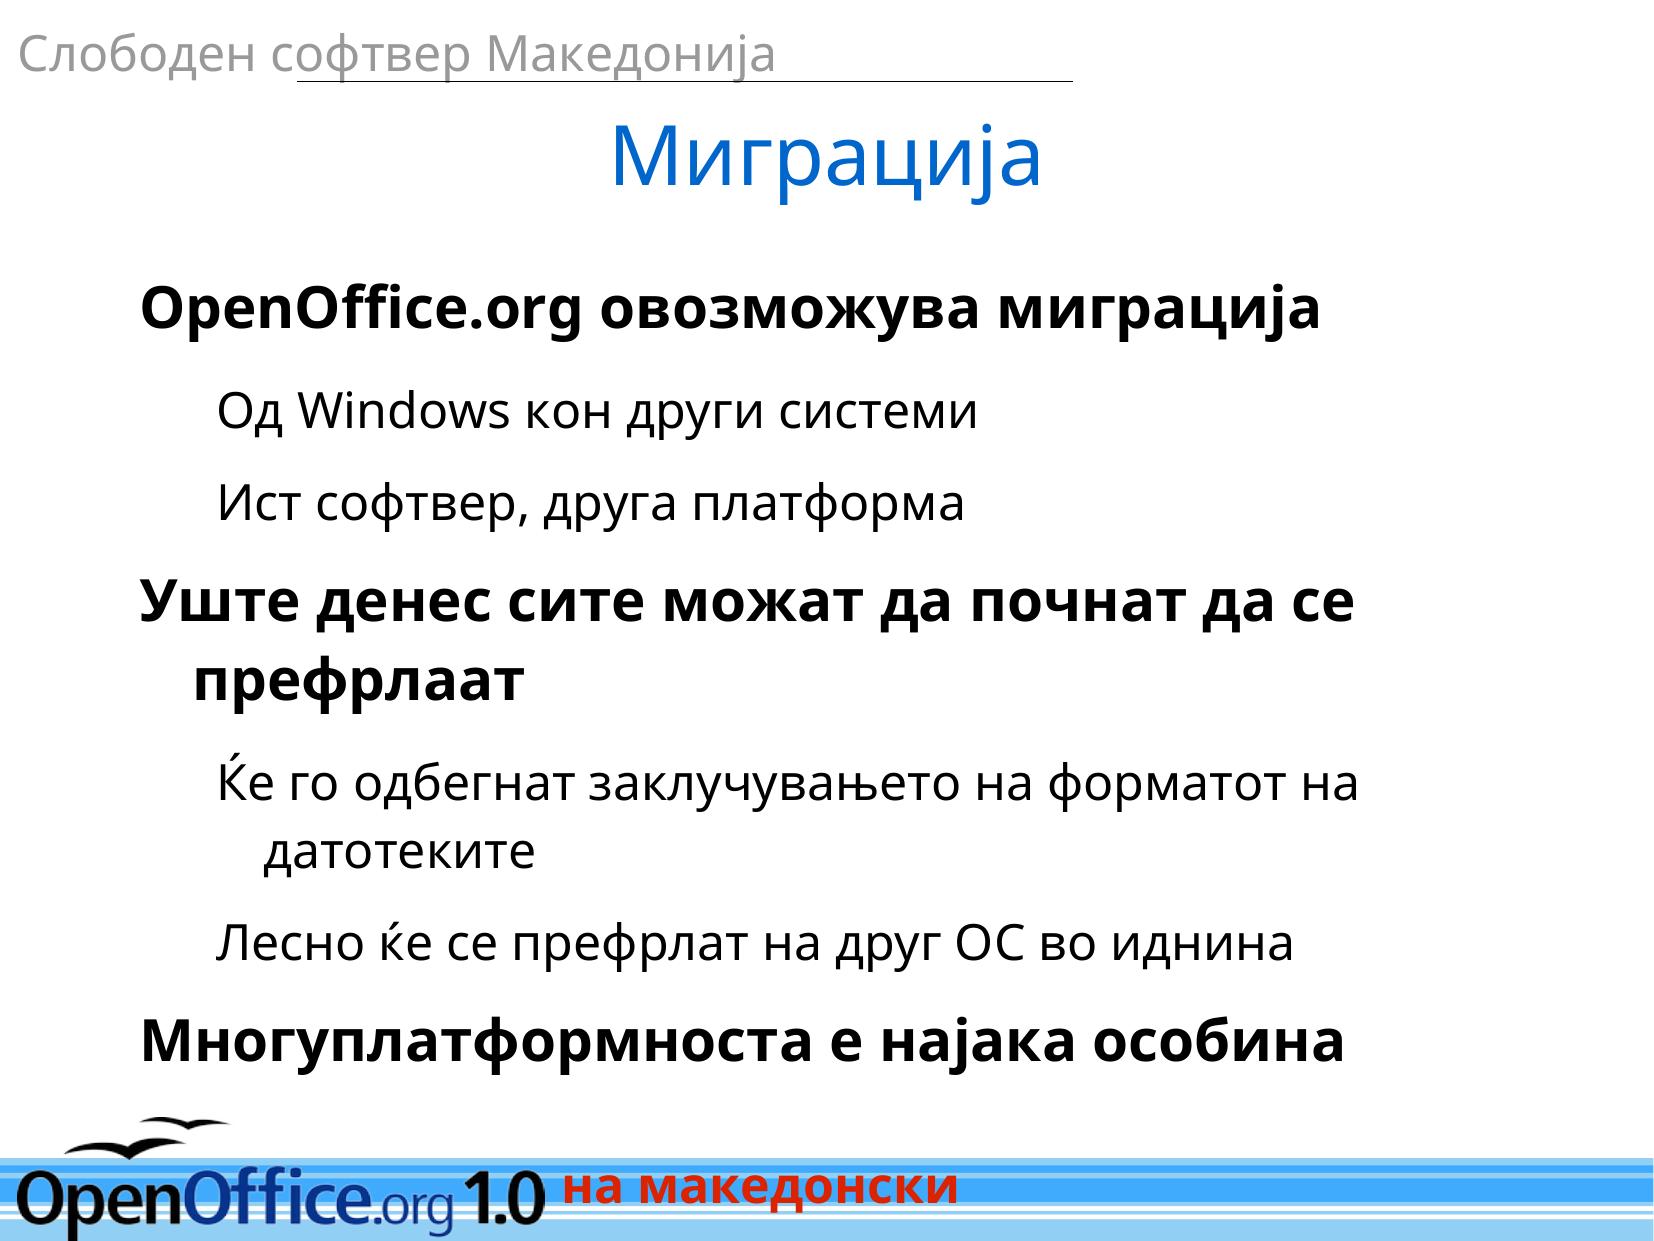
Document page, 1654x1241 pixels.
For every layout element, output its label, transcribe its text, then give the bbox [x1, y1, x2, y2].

picture [0, 1117, 1654, 1241]
title Миграција [120, 49, 1533, 257]
list OpenOffice.org овозможува миграција Од Windows кон други системи Ист софтвер, друга платформа Уште денес сите можат да почнат да се префрлаат Ќе го одбегнат заклучувањето на форматот на датотеките Лесно ќе се префрлат на друг ОС во иднина Многуплатформноста е најака особина [121, 266, 1534, 1127]
